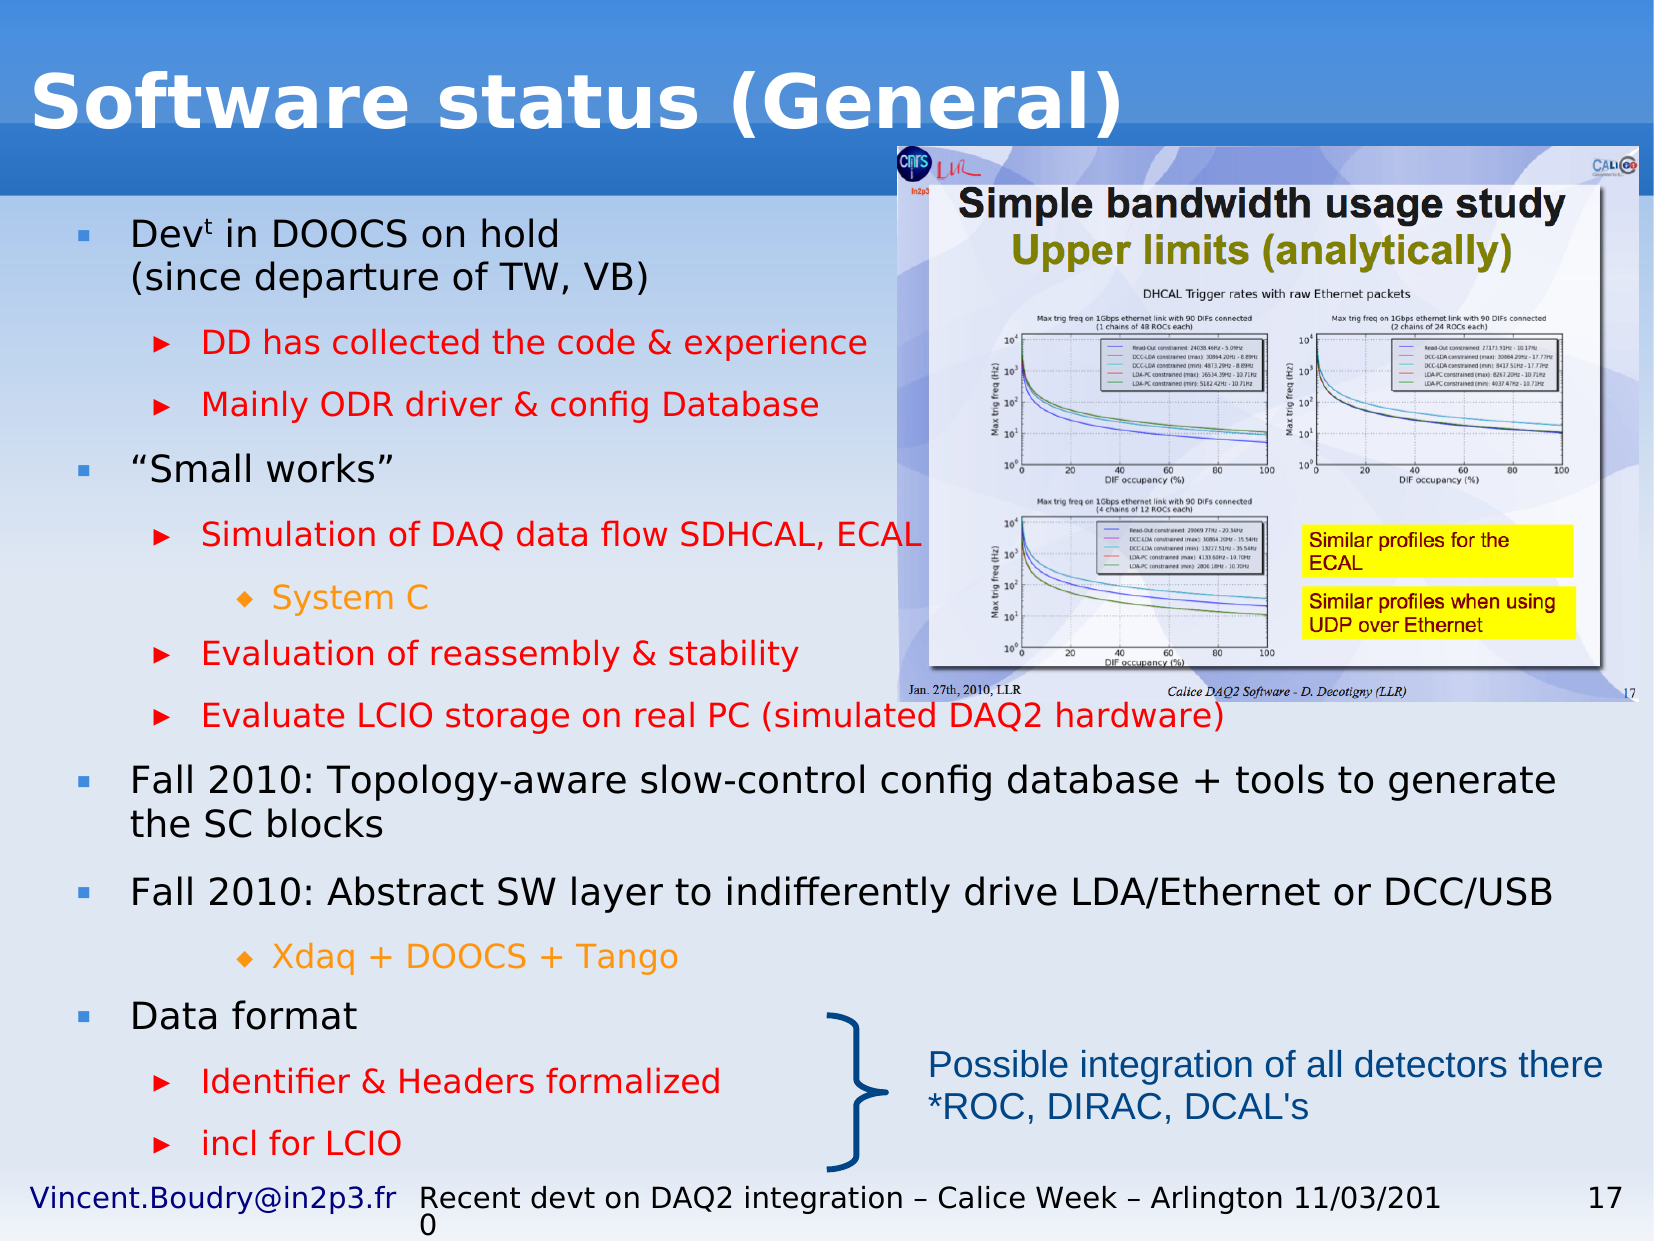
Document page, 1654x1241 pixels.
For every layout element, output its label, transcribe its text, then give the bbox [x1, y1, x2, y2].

picture [0, 0, 1654, 1241]
title Software status (General) [29, 7, 1654, 200]
list Devt in DOOCS on hold (since departure of TW, VB) DD has collected the code & experience Mainly ODR driver & config Database “Small works” Simulation of DAQ data flow SDHCAL, ECAL System C Evaluation of reassembly & stability Evaluate LCIO storage on real PC (simulated DAQ2 hardware) Fall 2010: Topology-aware slow-control config database + tools to generate the SC blocks Fall 2010: Abstract SW layer to indifferently drive LDA/Ethernet or DCC/USB Xdaq + DOOCS + Tango Data format Identifier & Headers formalized incl for LCIO [59, 212, 1595, 1166]
text_box Possible integration of all detectors there *ROC, DIRAC, DCAL's [913, 1035, 1621, 1135]
